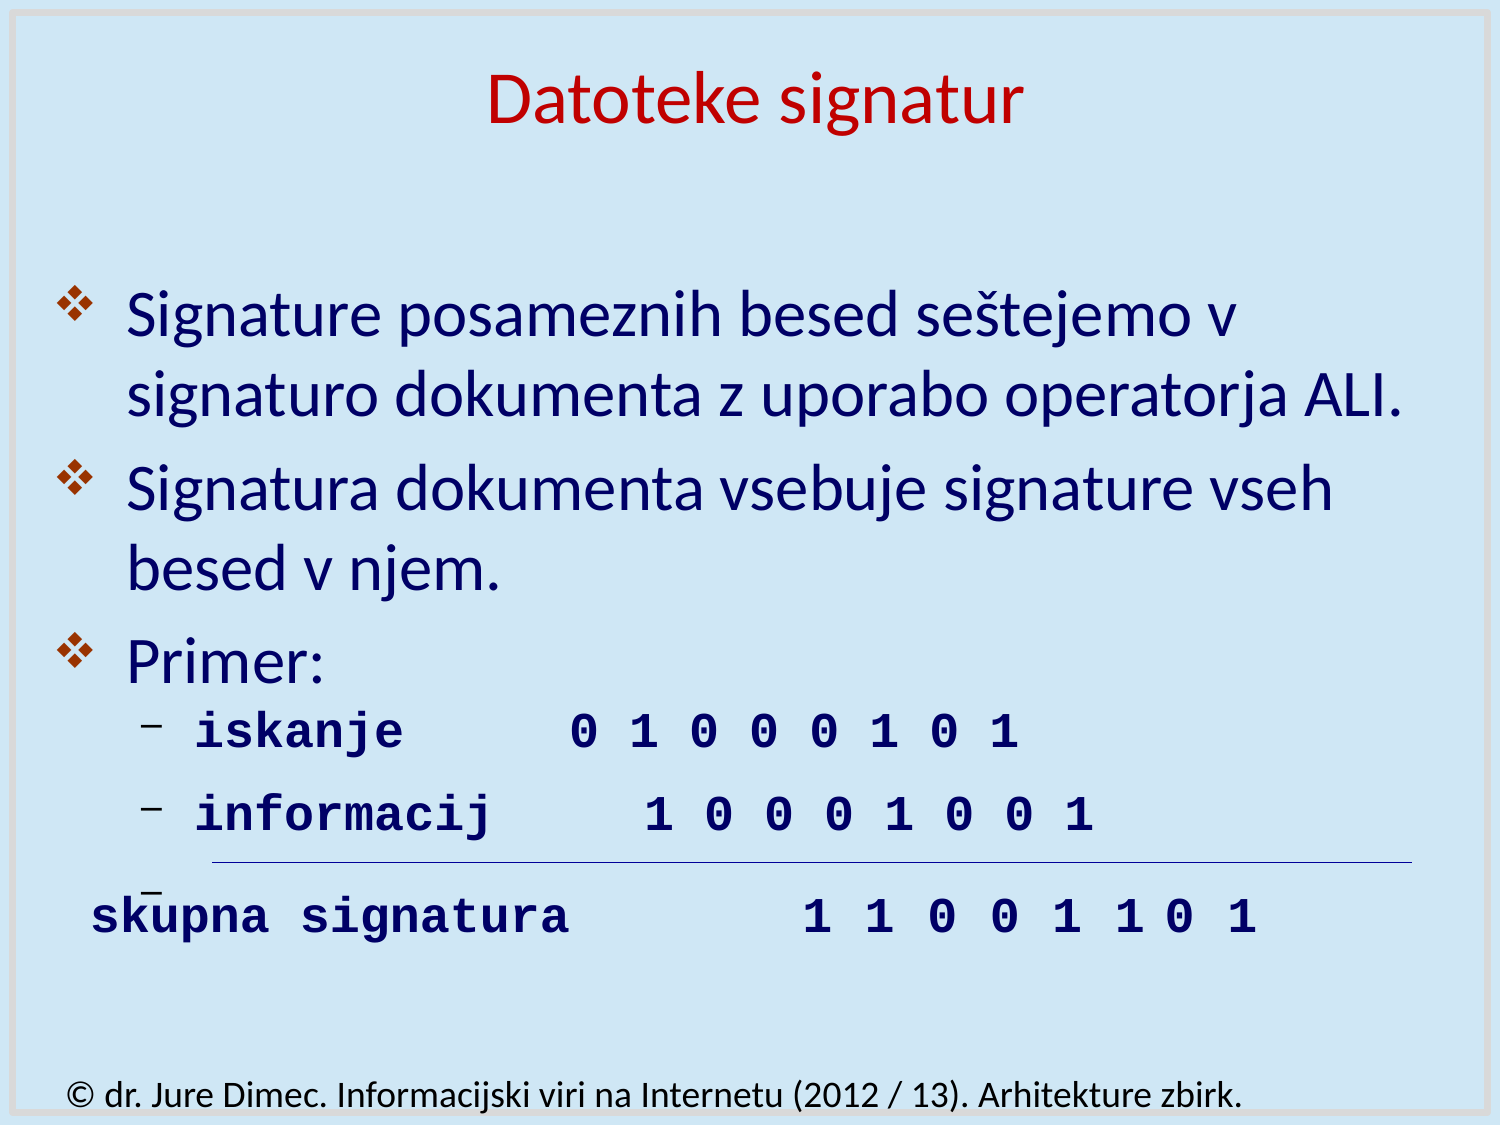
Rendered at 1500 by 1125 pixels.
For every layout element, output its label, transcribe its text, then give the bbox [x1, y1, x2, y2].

text_box 1 [849, 874, 912, 950]
text_box 1 [1037, 874, 1099, 950]
footer © dr. Jure Dimec. Informacijski viri na Internetu (2012 / 13). Arhitekture zbirk. [50, 1062, 1300, 1103]
text_box 0 [1149, 874, 1225, 950]
text_box 1 [1099, 874, 1149, 950]
text_box 1 [1225, 874, 1300, 950]
list Signature posameznih besed seštejemo v signaturo dokumenta z uporabo operatorja ALI. Signatura dokumenta vsebuje signature vseh besed v njem. Primer: iskanje 0 1 0 0 0 1 0 1 informacij 1 0 0 0 1 0 0 1 [37, 262, 1475, 1050]
text_box 0 [974, 874, 1037, 950]
text_box skupna signatura [74, 874, 763, 950]
title Datoteke signatur [37, 37, 1475, 150]
text_box 1 [787, 874, 849, 950]
text_box 0 [912, 874, 974, 950]
